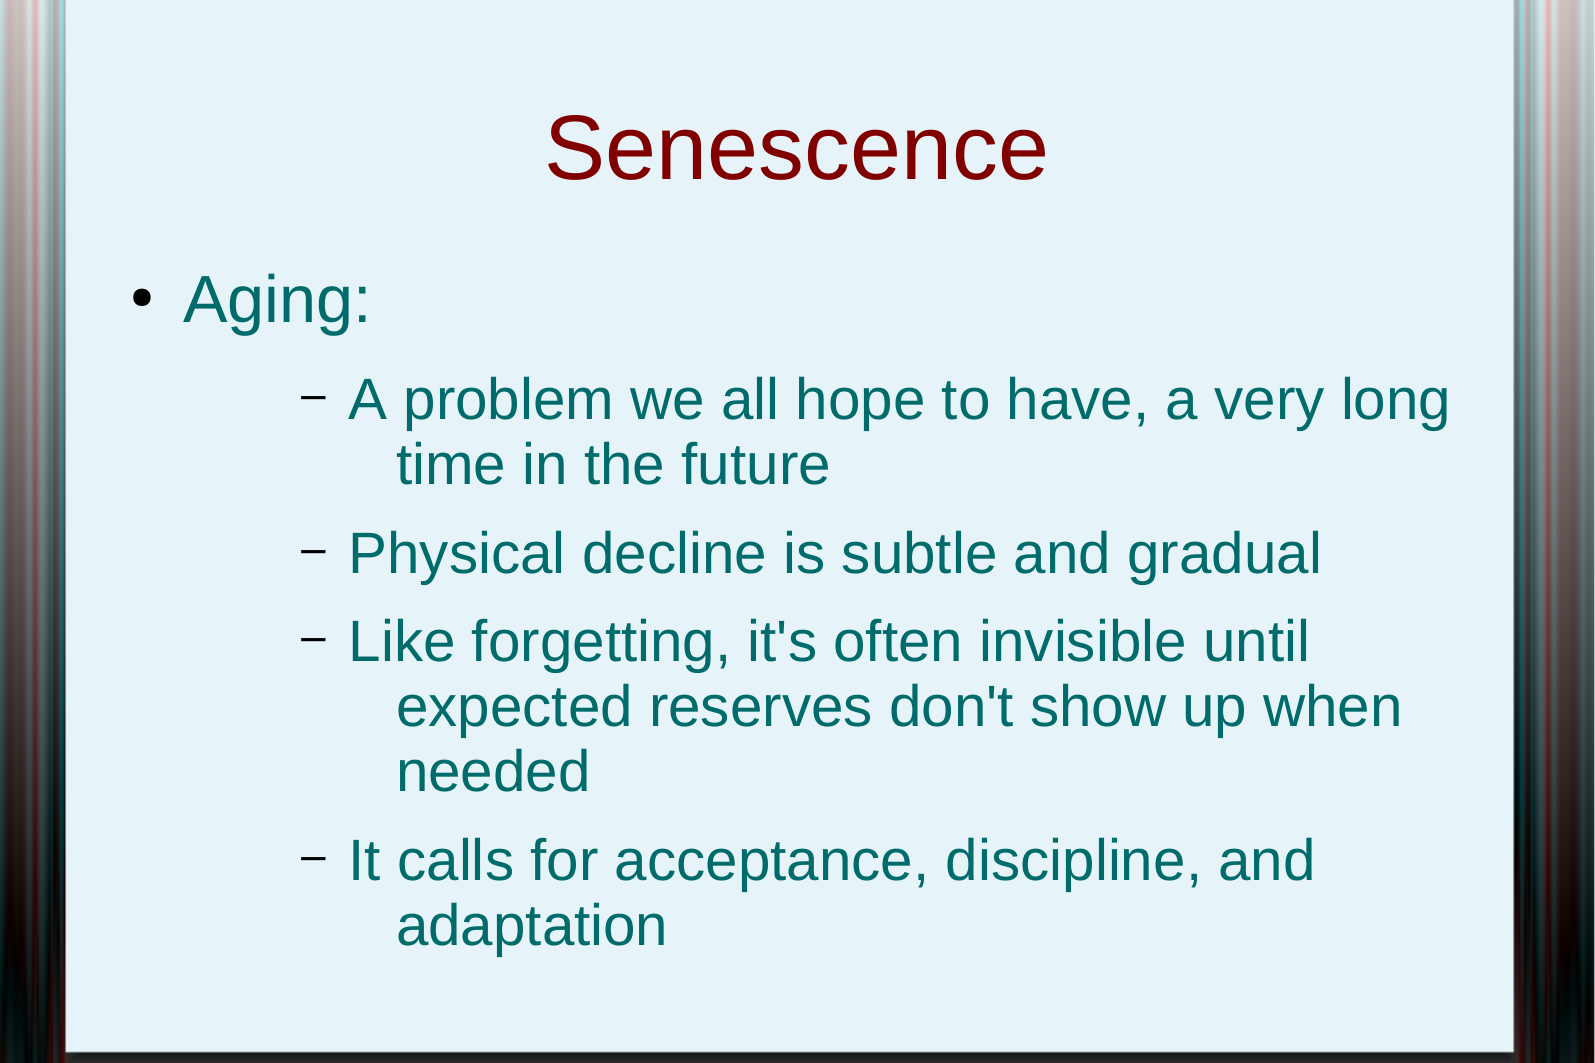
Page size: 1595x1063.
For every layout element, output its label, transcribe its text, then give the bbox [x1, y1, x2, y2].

title Senescence [113, 75, 1481, 220]
list Aging: A problem we all hope to have, a very long time in the future Physical decline is subtle and gradual Like forgetting, it's often invisible until expected reserves don't show up when needed It calls for acceptance, discipline, and adaptation [112, 262, 1463, 1013]
picture [0, 0, 1595, 1063]
